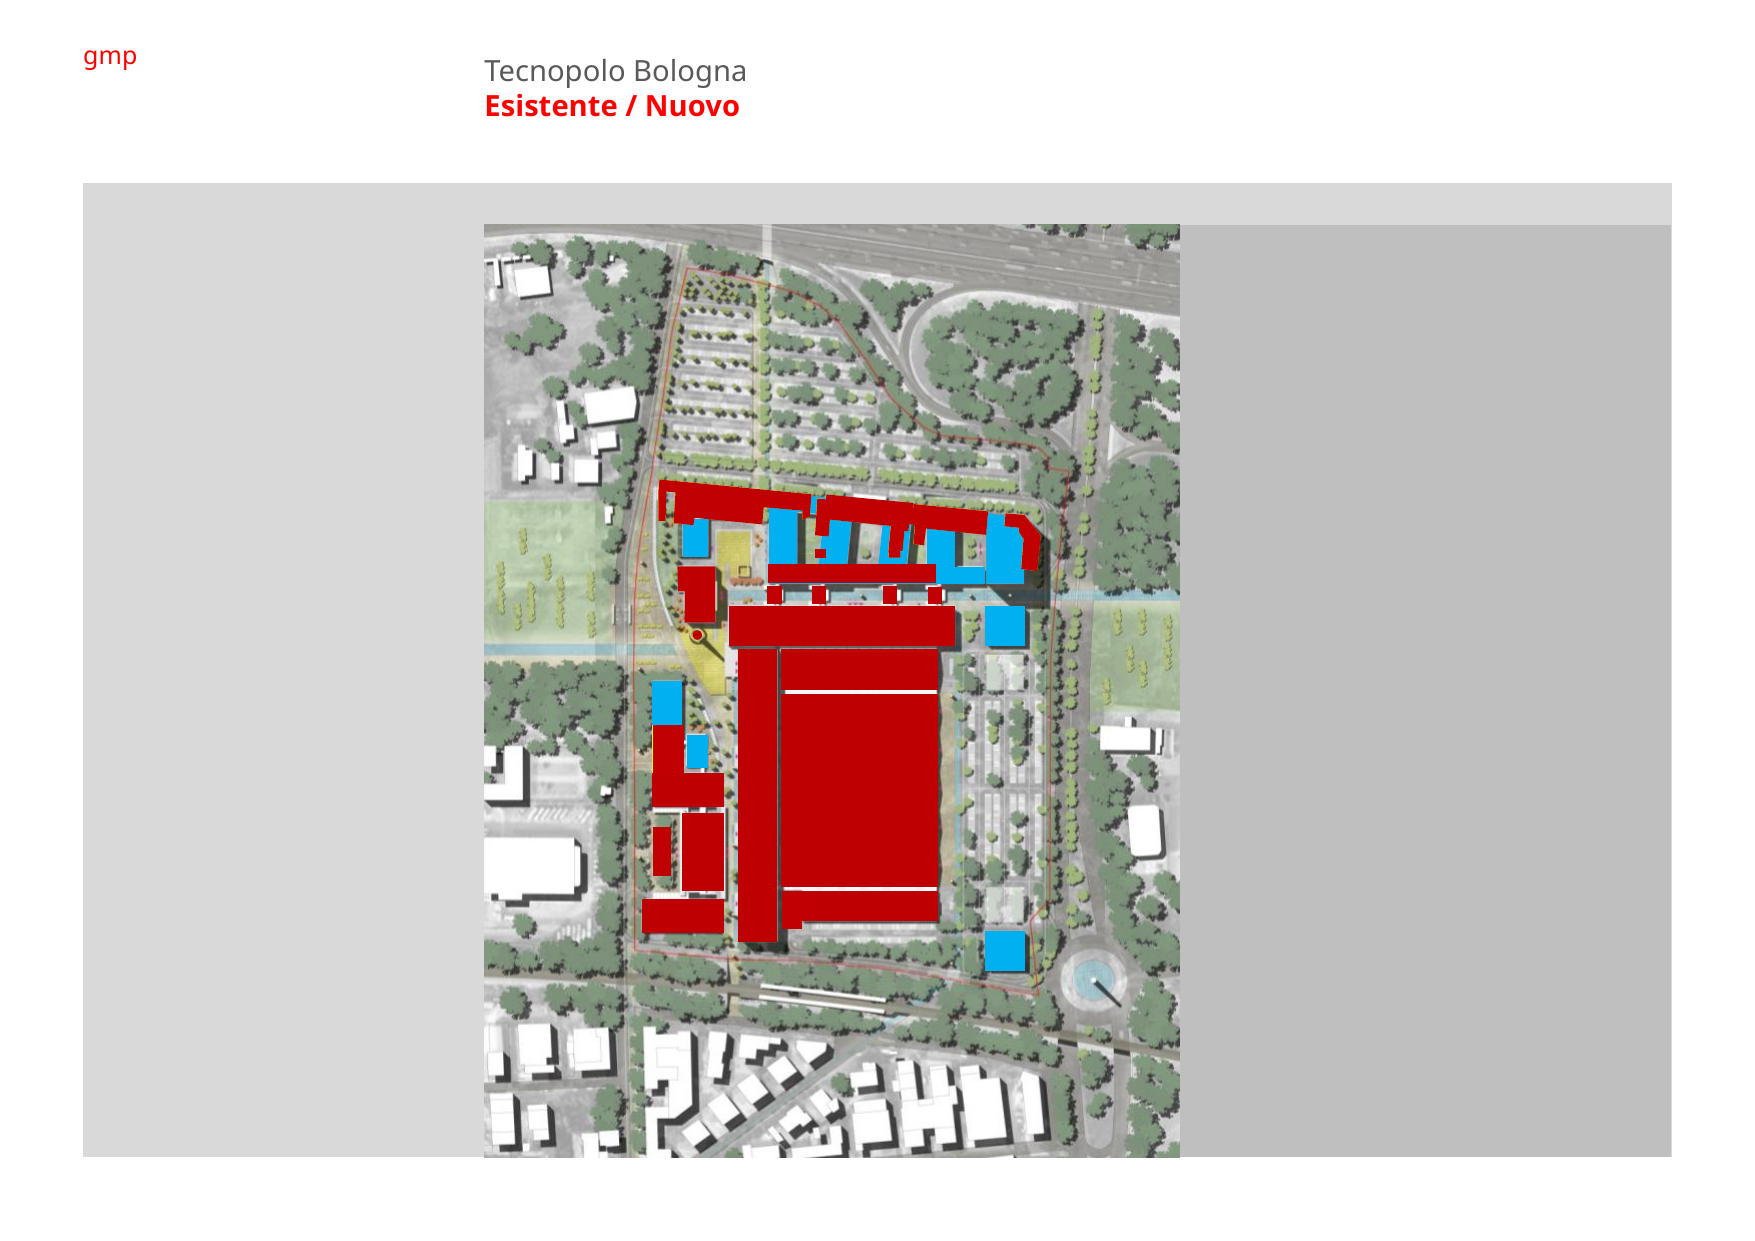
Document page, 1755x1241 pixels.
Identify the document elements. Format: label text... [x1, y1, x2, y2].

text_box [782, 891, 938, 929]
text_box [692, 630, 702, 640]
text_box [653, 827, 671, 876]
text_box [985, 606, 1025, 646]
text_box [883, 586, 897, 604]
text_box [642, 899, 724, 933]
text_box [729, 606, 955, 646]
text_box [781, 649, 938, 690]
text_box [677, 566, 716, 623]
text_box [738, 649, 777, 942]
text_box [812, 586, 826, 604]
text_box [682, 813, 724, 891]
text_box [658, 479, 1041, 584]
text_box [781, 694, 938, 887]
text_box [767, 586, 782, 604]
text_box [985, 931, 1025, 971]
text_box [687, 735, 708, 768]
picture [484, 225, 1186, 1158]
text_box [83, 183, 1672, 1157]
text_box [928, 587, 942, 604]
list Esistente / Nuovo [484, 113, 1625, 166]
text_box [652, 681, 724, 807]
